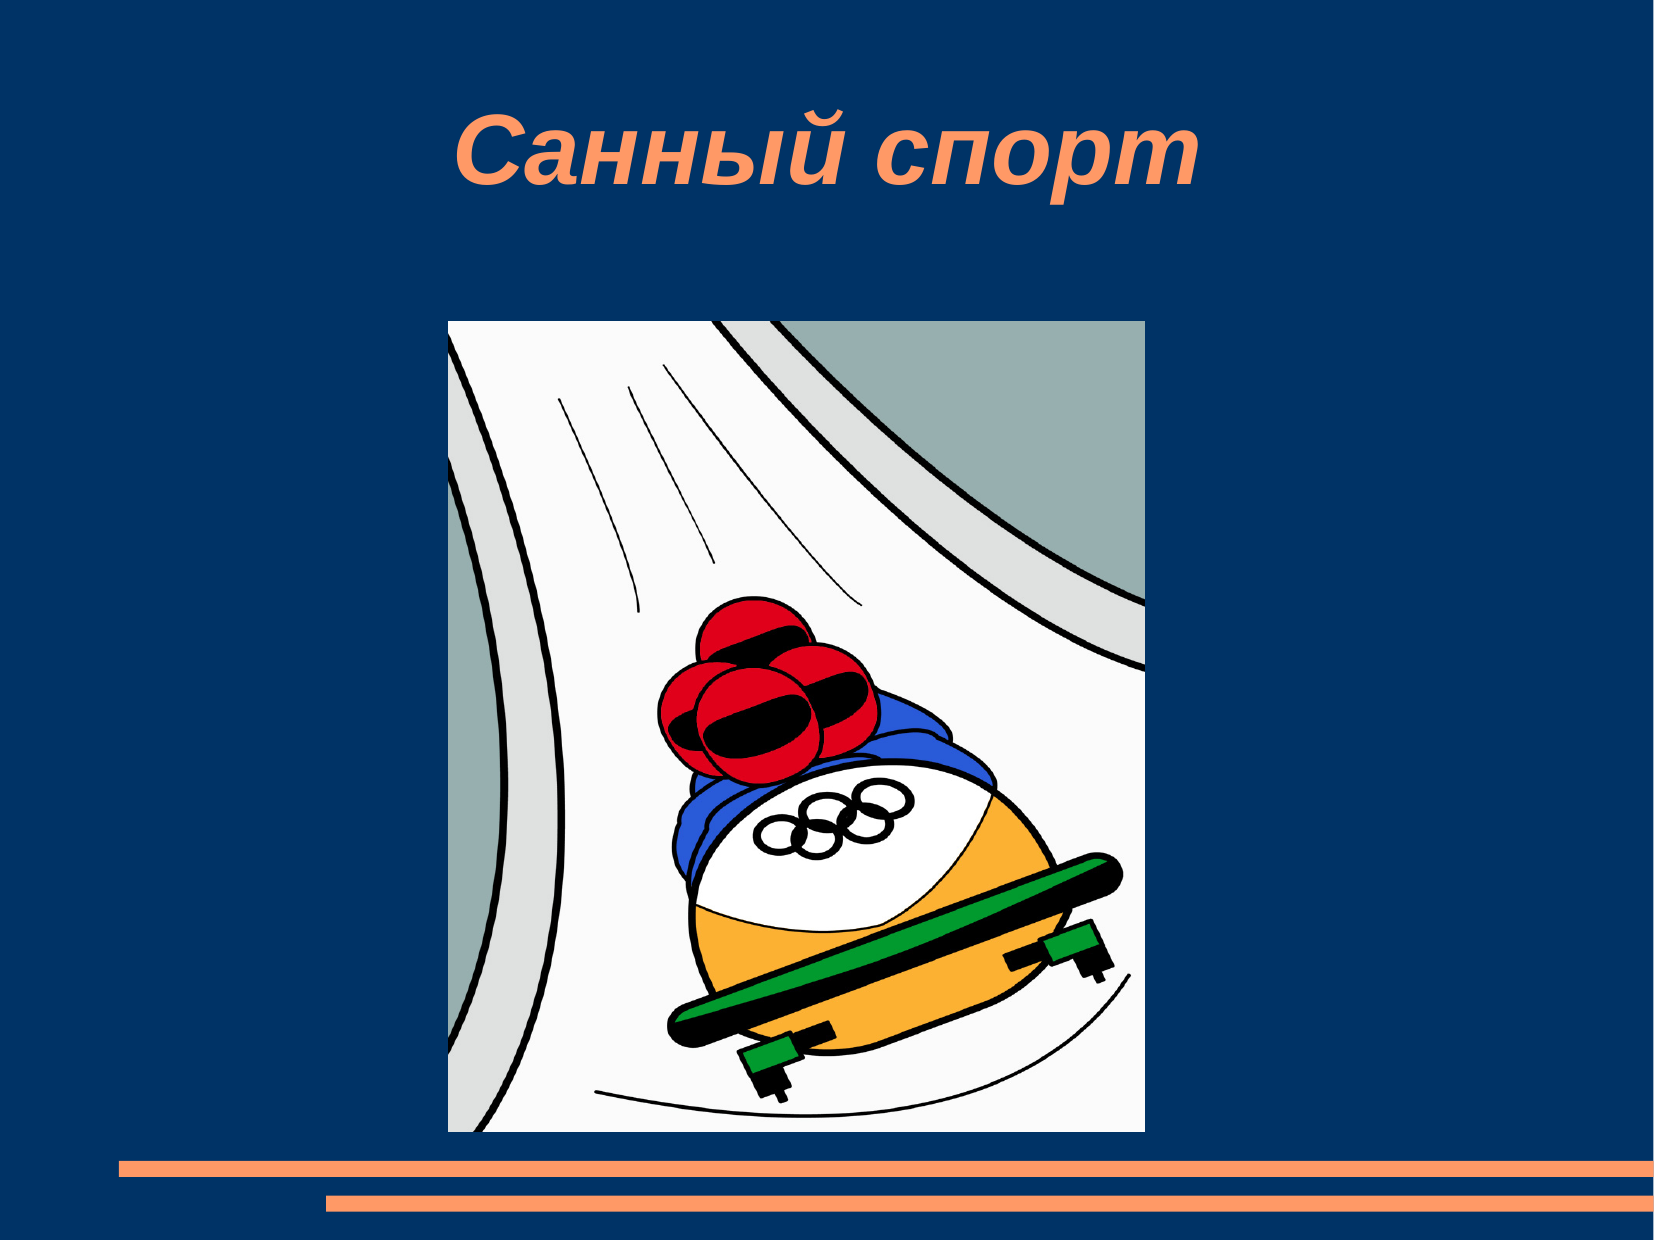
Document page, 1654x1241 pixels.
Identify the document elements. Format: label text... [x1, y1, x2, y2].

picture [448, 321, 1145, 1132]
title Санный спорт [121, 46, 1534, 254]
